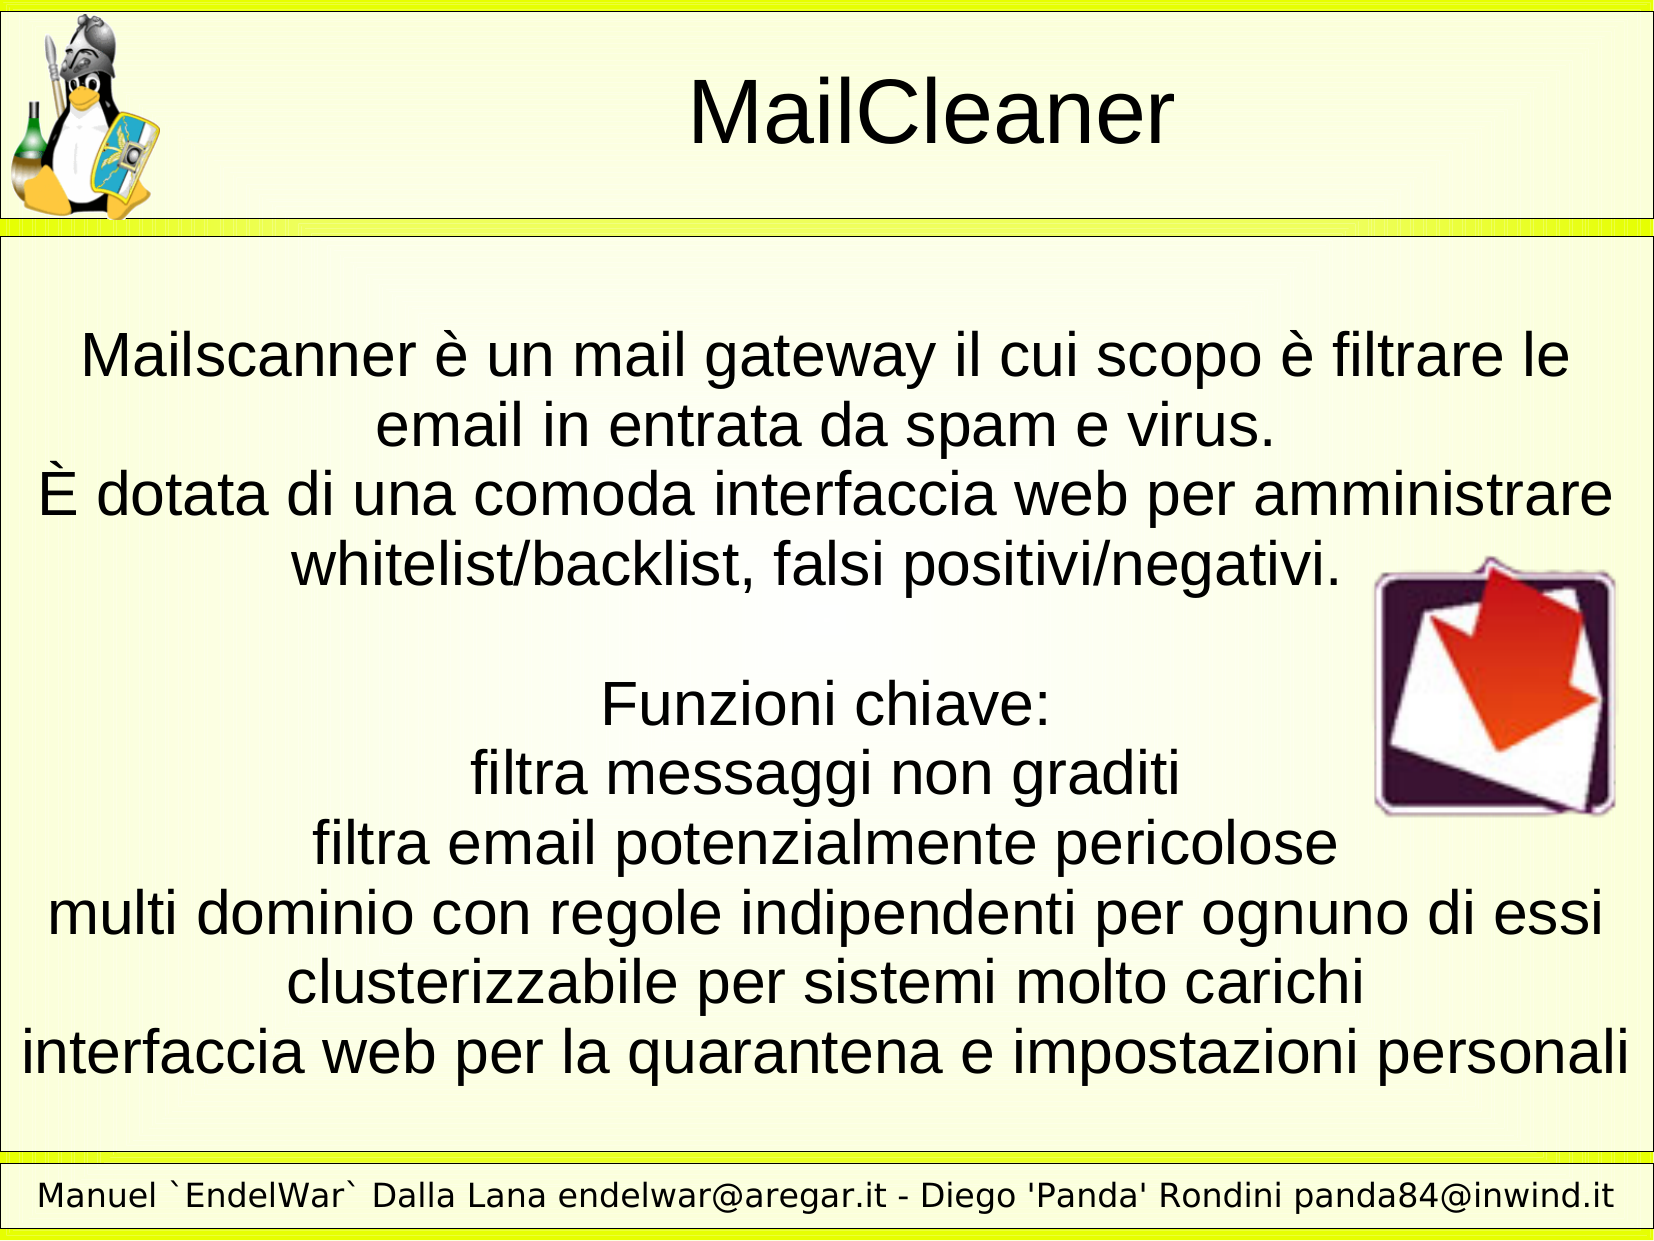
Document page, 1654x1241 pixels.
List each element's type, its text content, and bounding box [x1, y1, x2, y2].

picture [11, 14, 160, 220]
title MailCleaner [228, 31, 1636, 194]
subtitle Mailscanner è un mail gateway il cui scopo è filtrare le email in entrata da spam e virus. È dotata di una comoda interfaccia web per amministrare whitelist/backlist, falsi positivi/negativi. Funzioni chiave: filtra messaggi non graditi filtra email potenzialmente pericolose multi dominio con regole indipendenti per ognuno di essi clusterizzabile per sistemi molto carichi interfaccia web per la quarantena e impostazioni personali [20, 273, 1633, 1134]
picture [1370, 555, 1619, 821]
